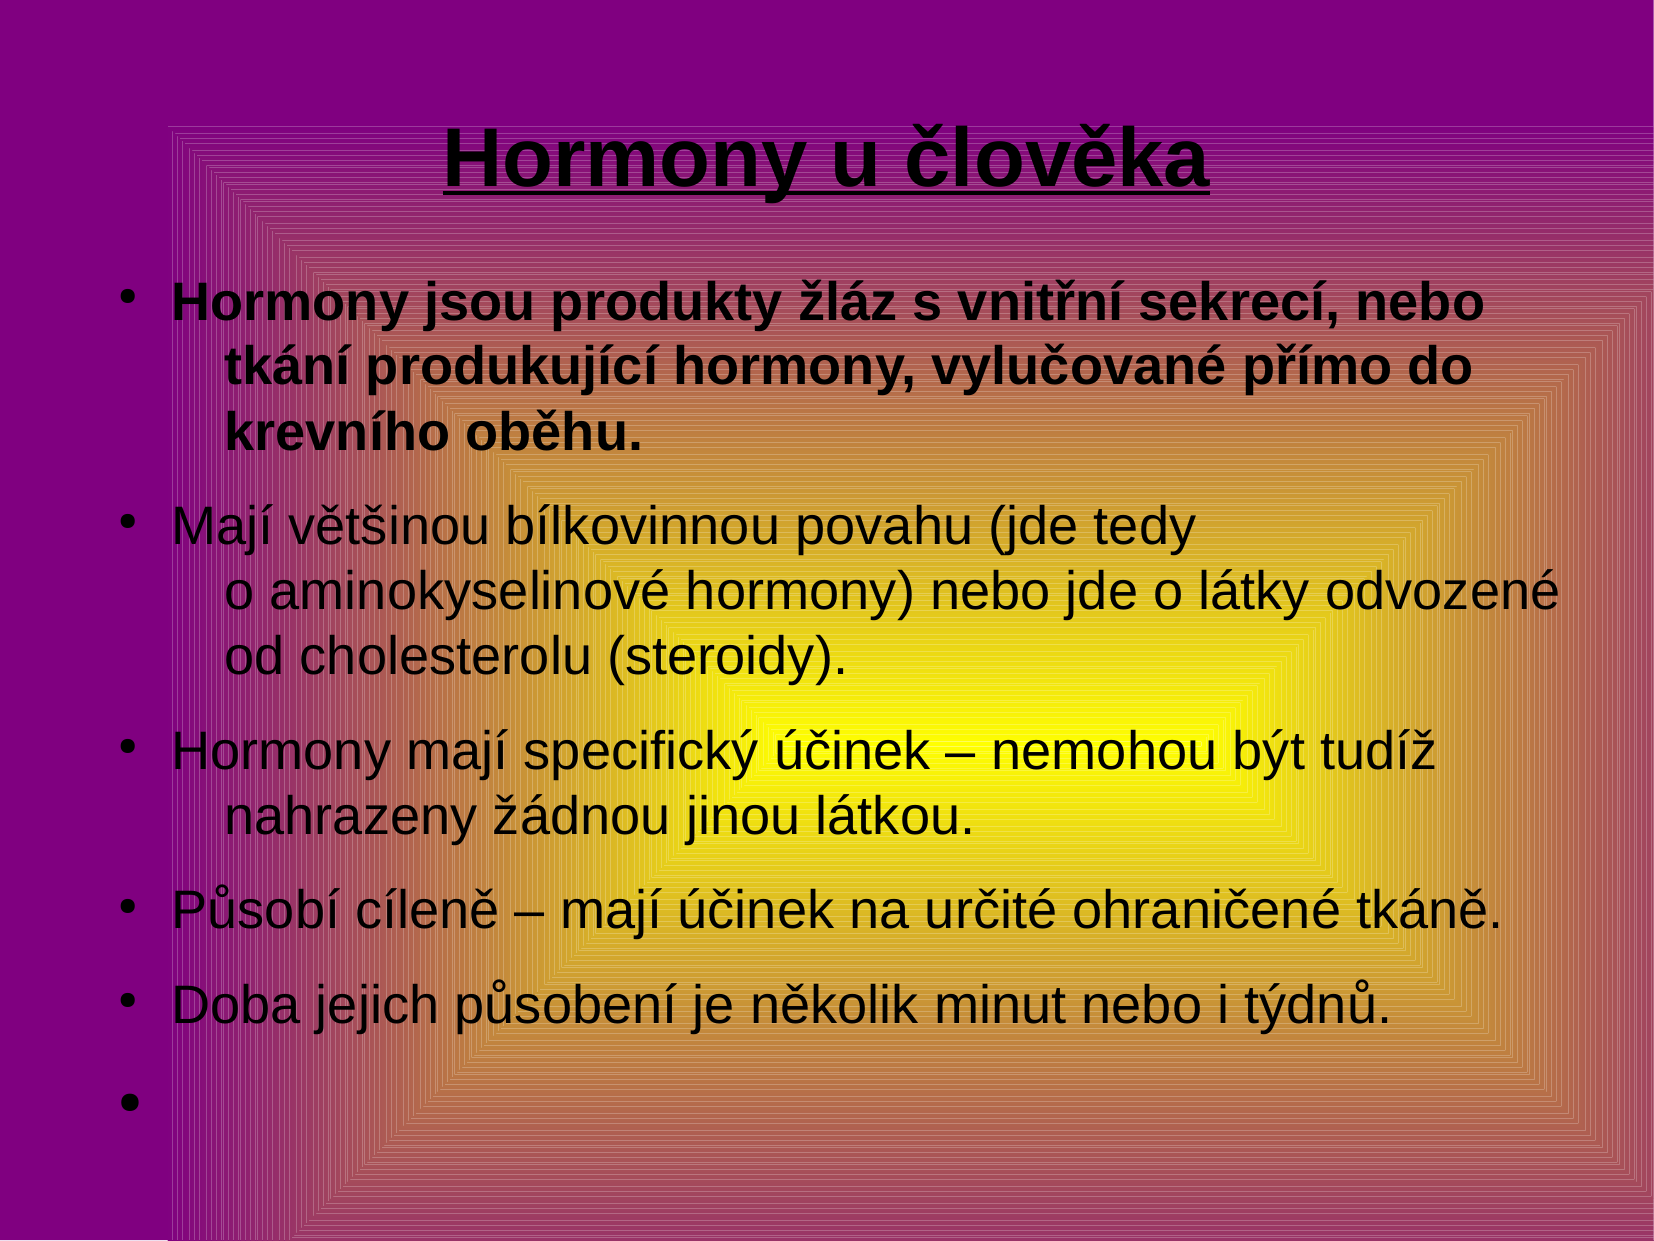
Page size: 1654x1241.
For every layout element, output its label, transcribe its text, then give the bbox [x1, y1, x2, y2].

list Hormony jsou produkty žláz s vnitřní sekrecí, nebo tkání produkující hormony, vylučované přímo do krevního oběhu. Mají většinou bílkovinnou povahu (jde tedy o aminokyselinové hormony) nebo jde o látky odvozené od cholesterolu (steroidy). Hormony mají specifický účinek – nemohou být tudíž nahrazeny žádnou jinou látkou. Působí cíleně – mají účinek na určité ohraničené tkáně. Doba jejich působení je několik minut nebo i týdnů. [82, 265, 1571, 1098]
title Hormony u člověka [82, 49, 1571, 257]
